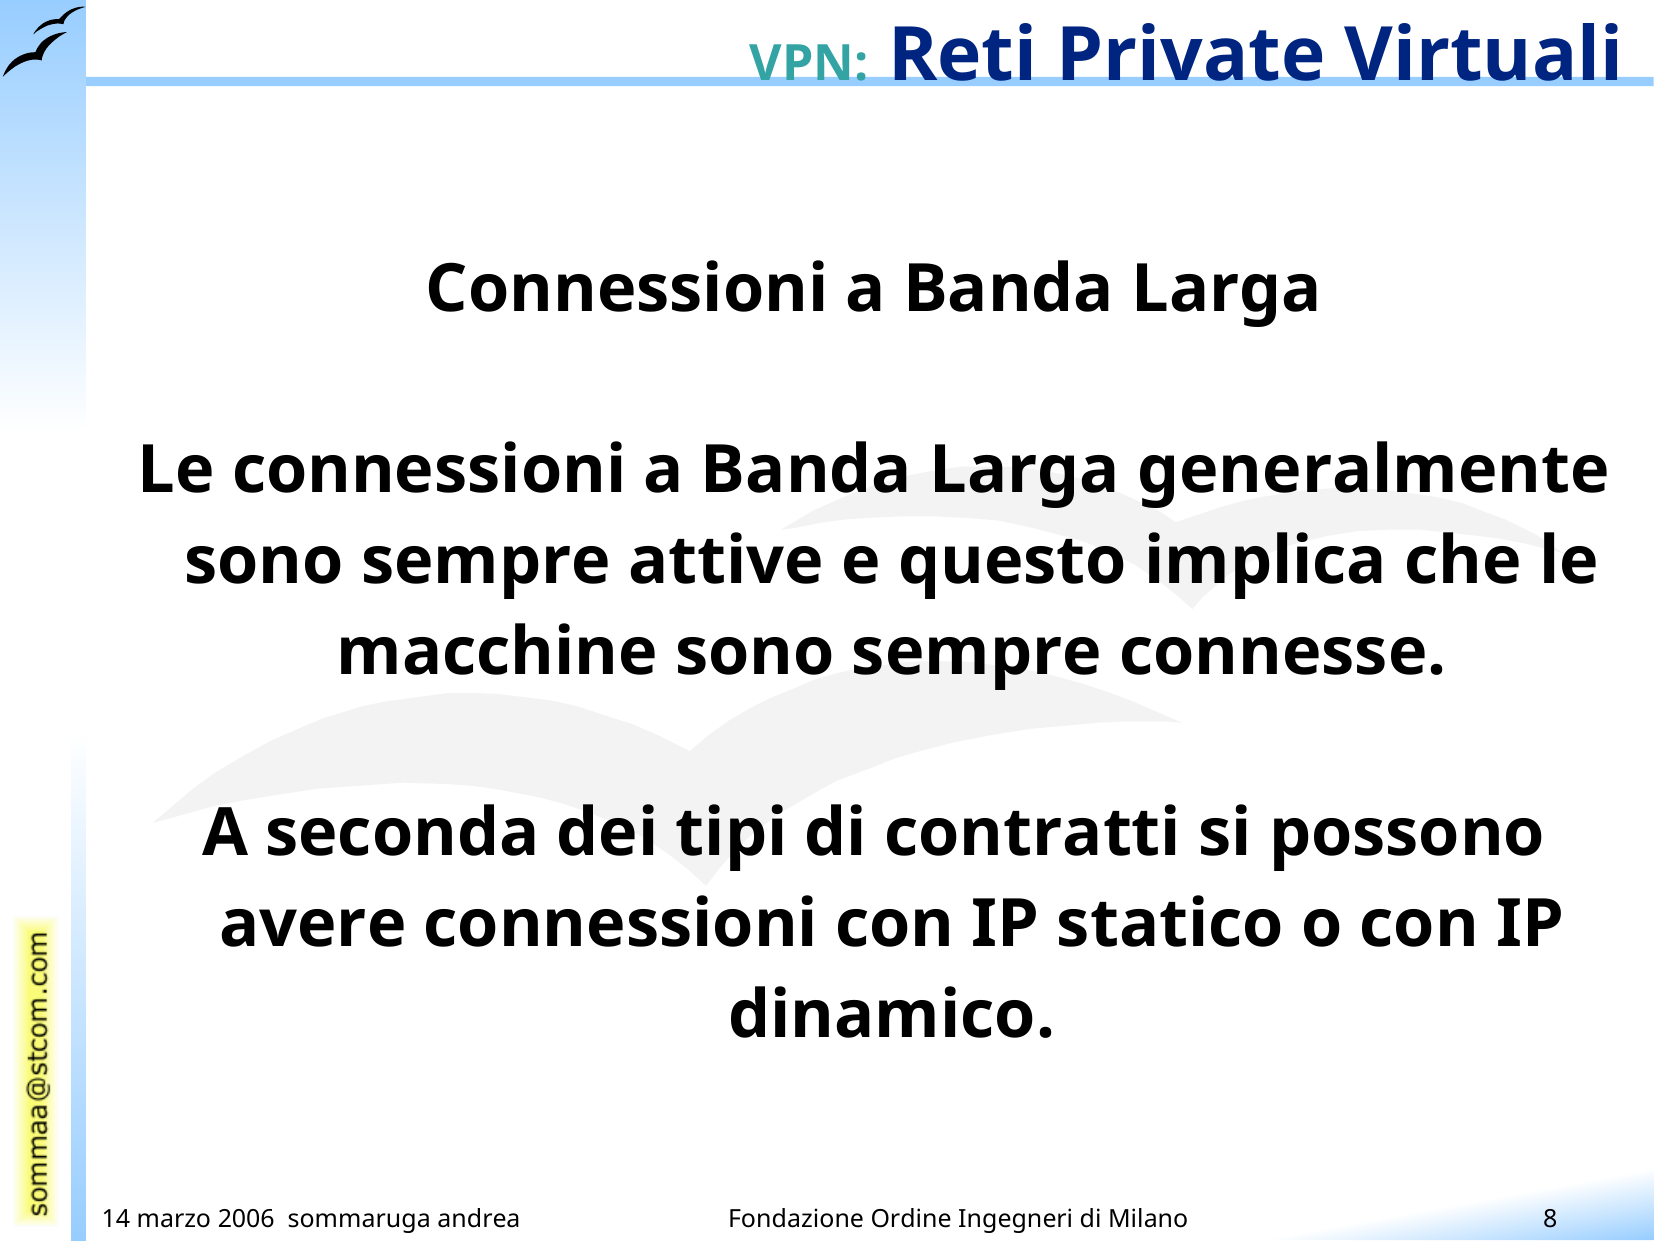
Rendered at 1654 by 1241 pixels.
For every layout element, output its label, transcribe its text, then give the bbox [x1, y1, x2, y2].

subtitle Connessioni a Banda Larga Le connessioni a Banda Larga generalmente sono sempre attive e questo implica che le macchine sono sempre connesse. A seconda dei tipi di contratti si possono avere connessioni con IP statico o con IP dinamico. [85, 134, 1628, 1163]
title VPN: Reti Private Virtuali [85, 0, 1654, 104]
picture [12, 915, 60, 1228]
